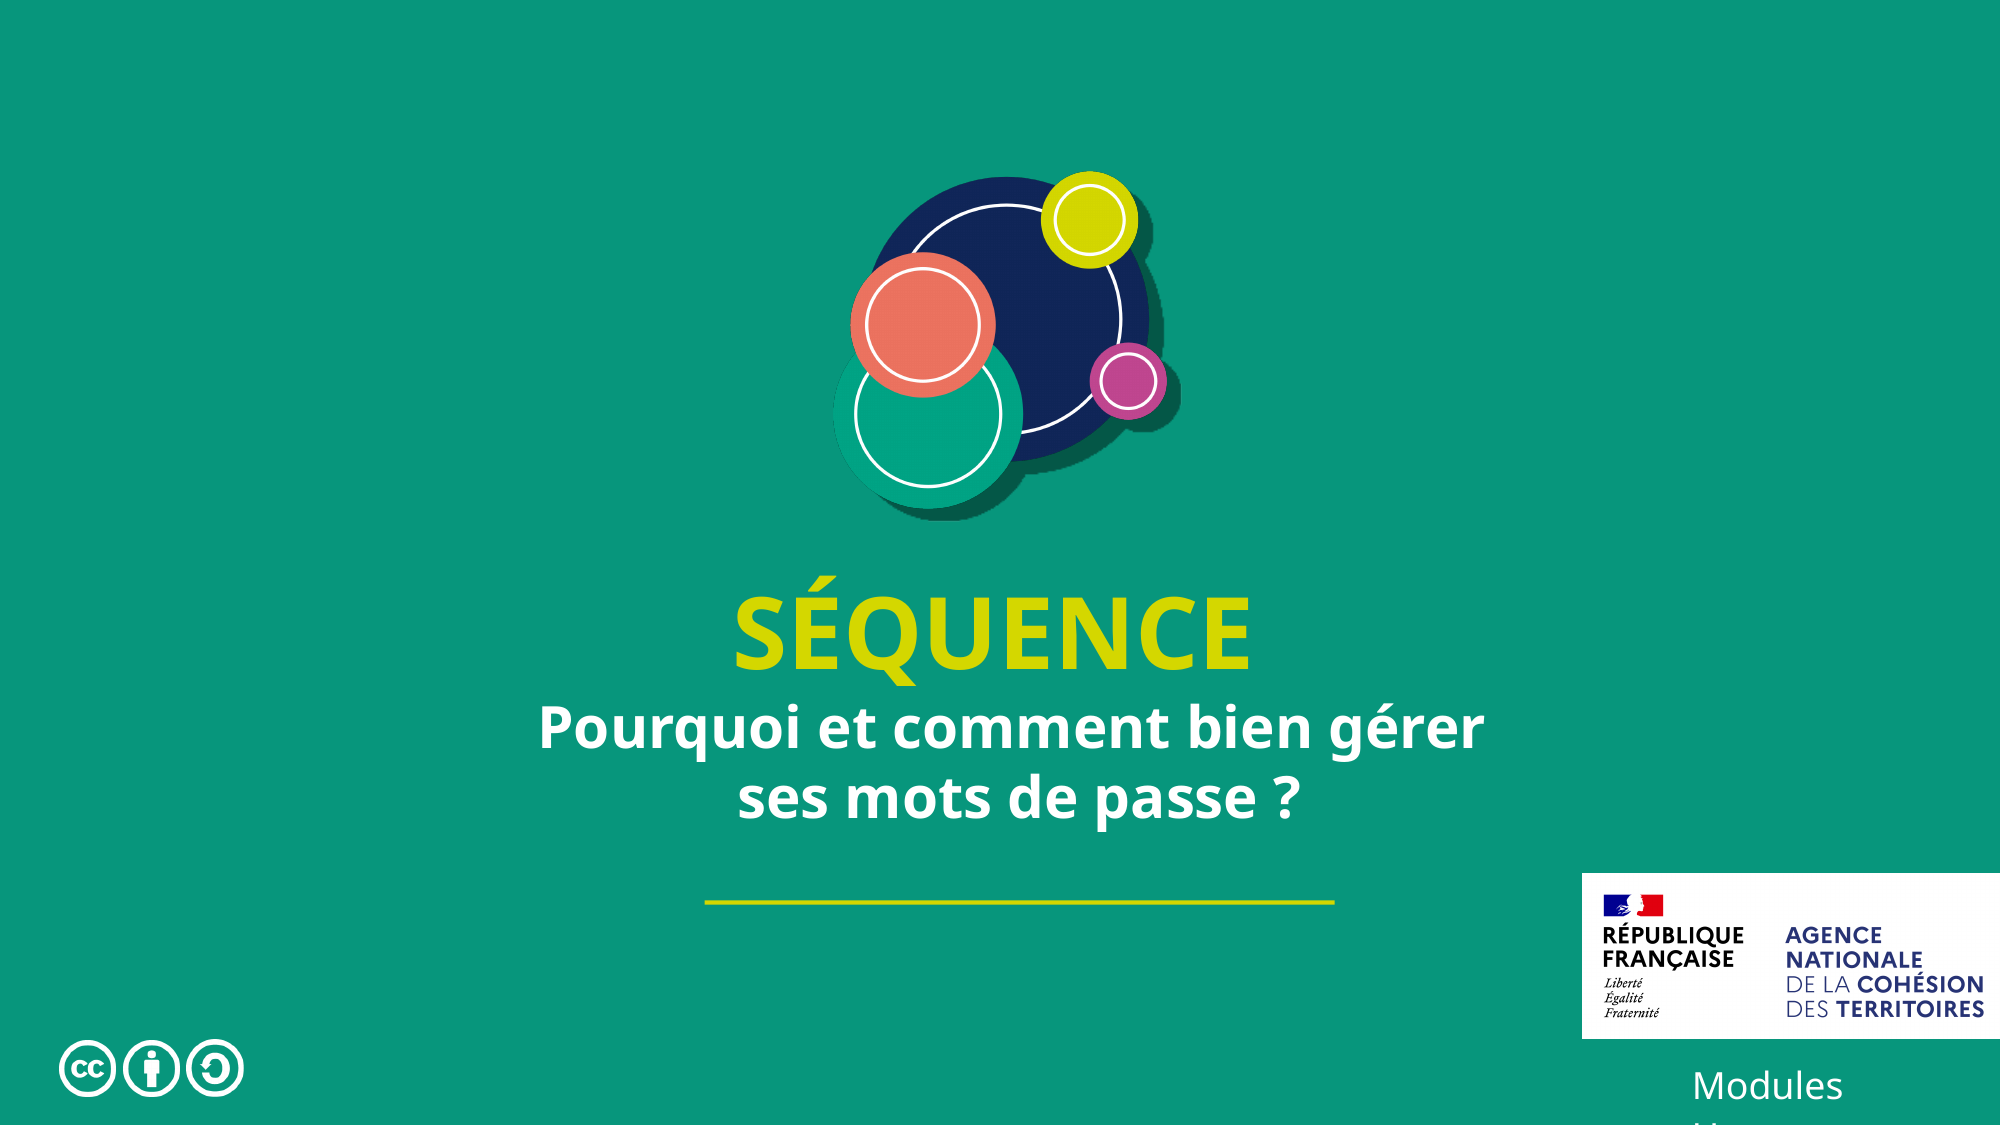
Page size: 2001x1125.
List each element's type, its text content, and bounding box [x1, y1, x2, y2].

picture [123, 1040, 180, 1097]
picture [186, 1039, 244, 1097]
picture [833, 171, 1167, 509]
picture [1582, 873, 2000, 1039]
picture [59, 1040, 116, 1097]
text_box Modules Usagers [1677, 1051, 1982, 1111]
text_box SÉQUENCE Pourquoi et comment bien gérer ses mots de passe ? [296, 562, 1742, 838]
